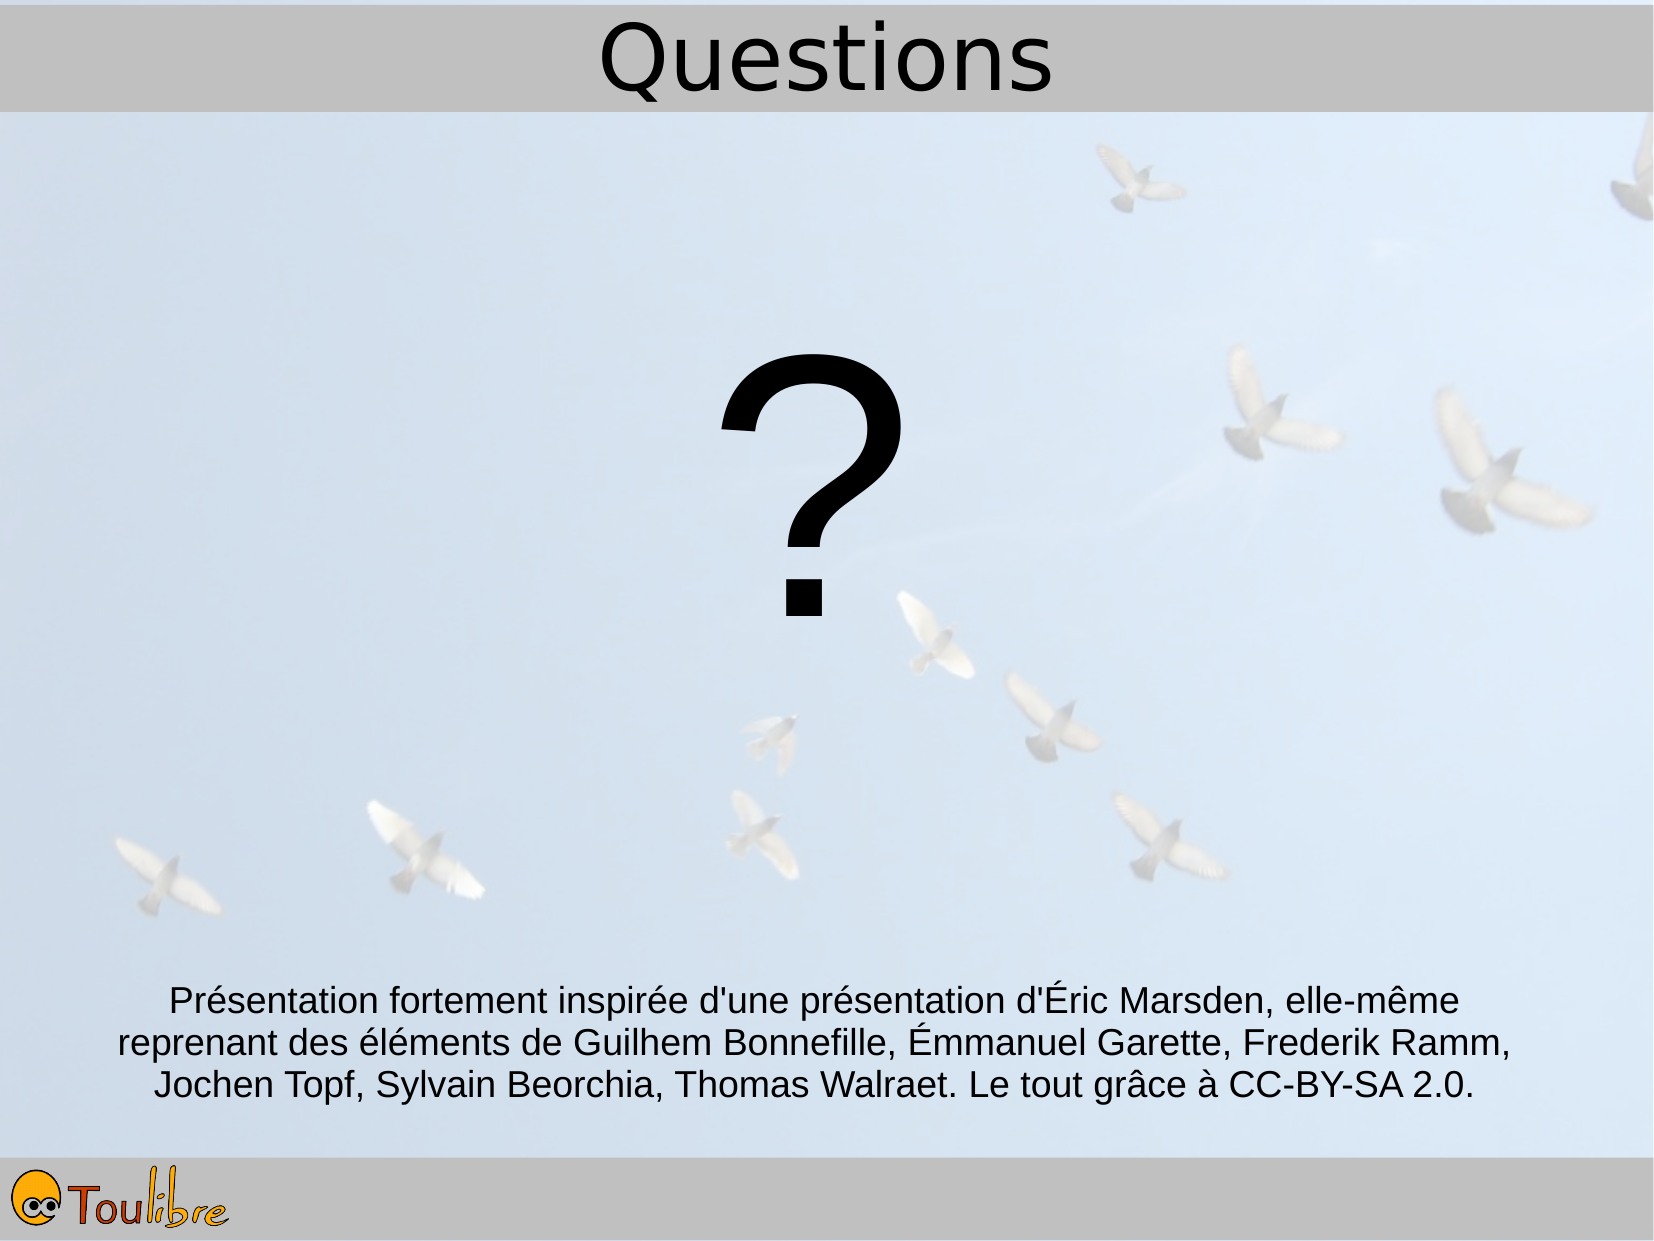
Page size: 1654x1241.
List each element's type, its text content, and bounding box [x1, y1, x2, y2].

picture [11, 1165, 229, 1228]
text_box Présentation fortement inspirée d'une présentation d'Éric Marsden, elle-même reprenant des éléments de Guilhem Bonnefille, Émmanuel Garette, Frederik Ramm, Jochen Topf, Sylvain Beorchia, Thomas Walraet. Le tout grâce à CC-BY-SA 2.0. [89, 972, 1540, 1114]
title Questions [0, 4, 1654, 112]
text_box ? [691, 269, 983, 704]
